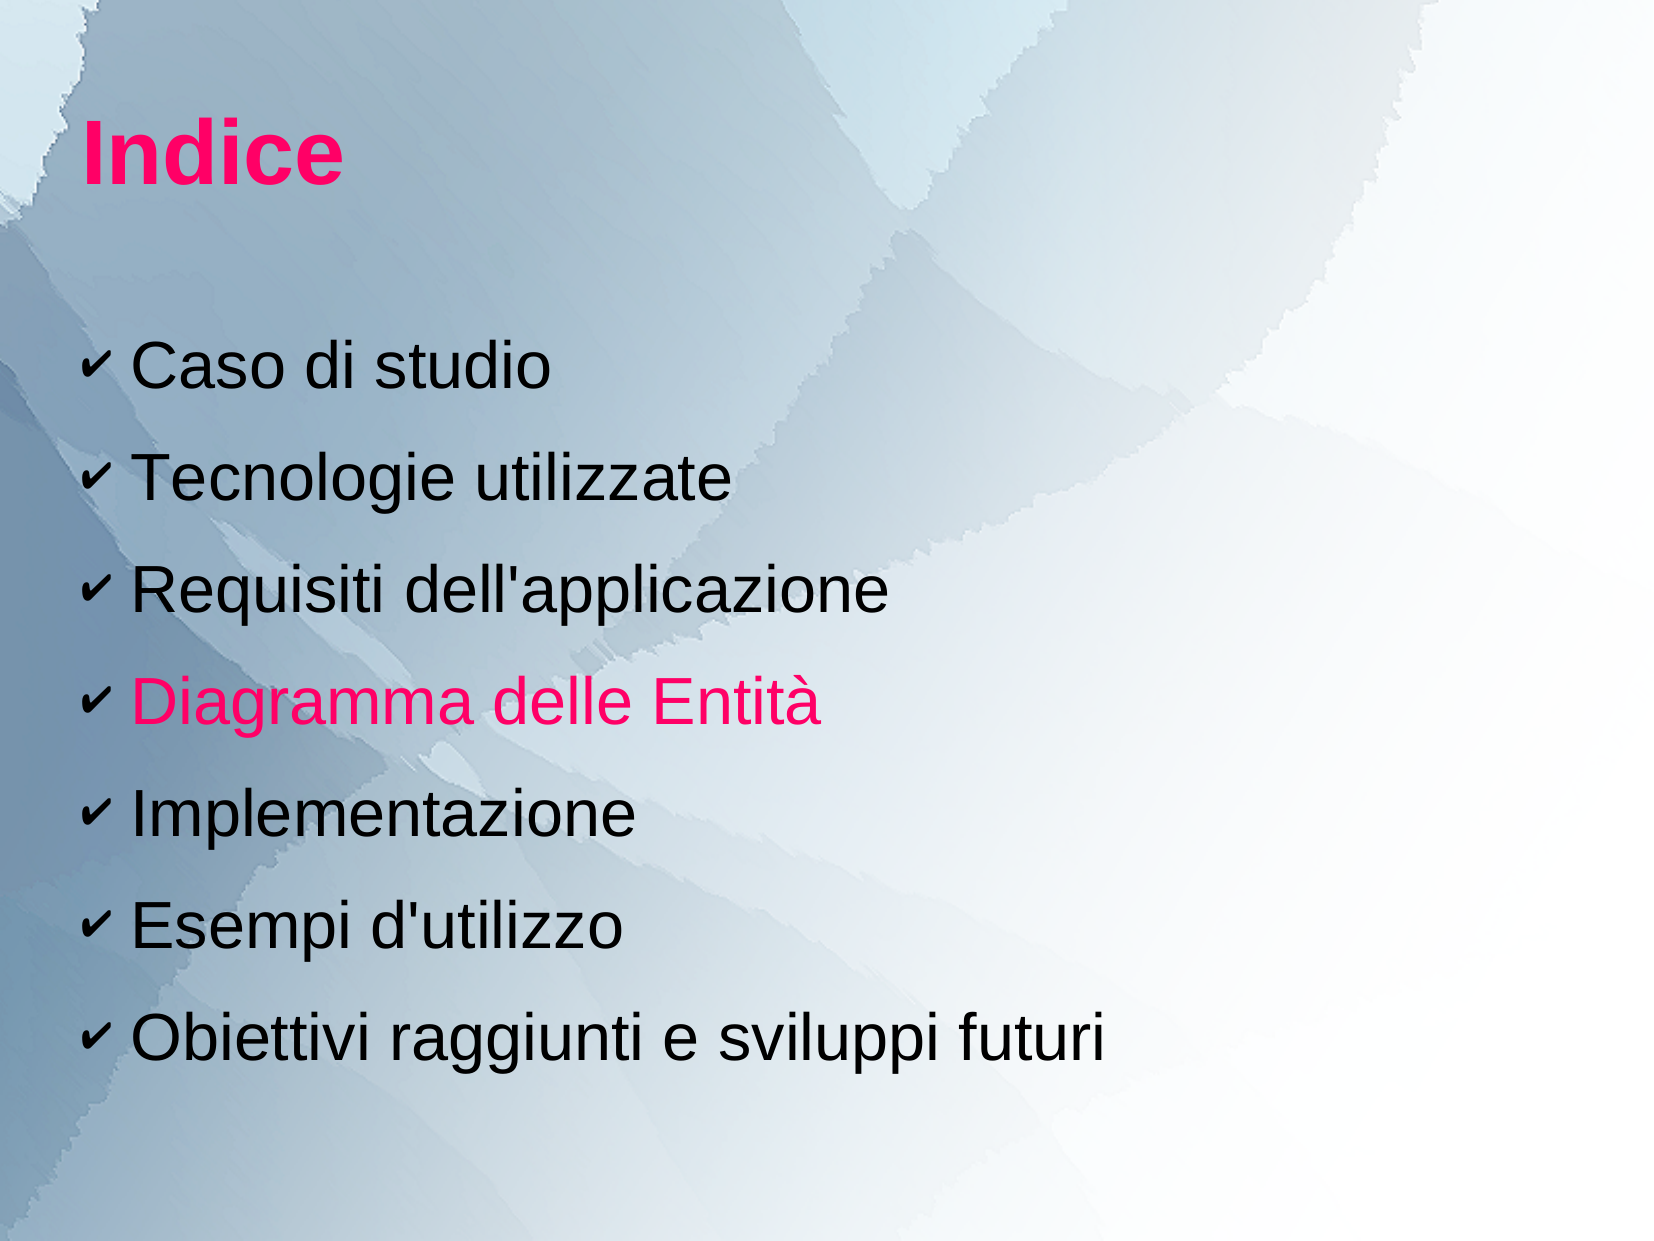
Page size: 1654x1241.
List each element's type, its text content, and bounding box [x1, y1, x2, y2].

title Indice [81, 49, 1570, 257]
picture [0, 0, 1654, 1241]
text_box Caso di studio Tecnologie utilizzate Requisiti dell'applicazione Diagramma delle Entità Implementazione Esempi d'utilizzo Obiettivi raggiunti e sviluppi futuri [81, 290, 1570, 1151]
